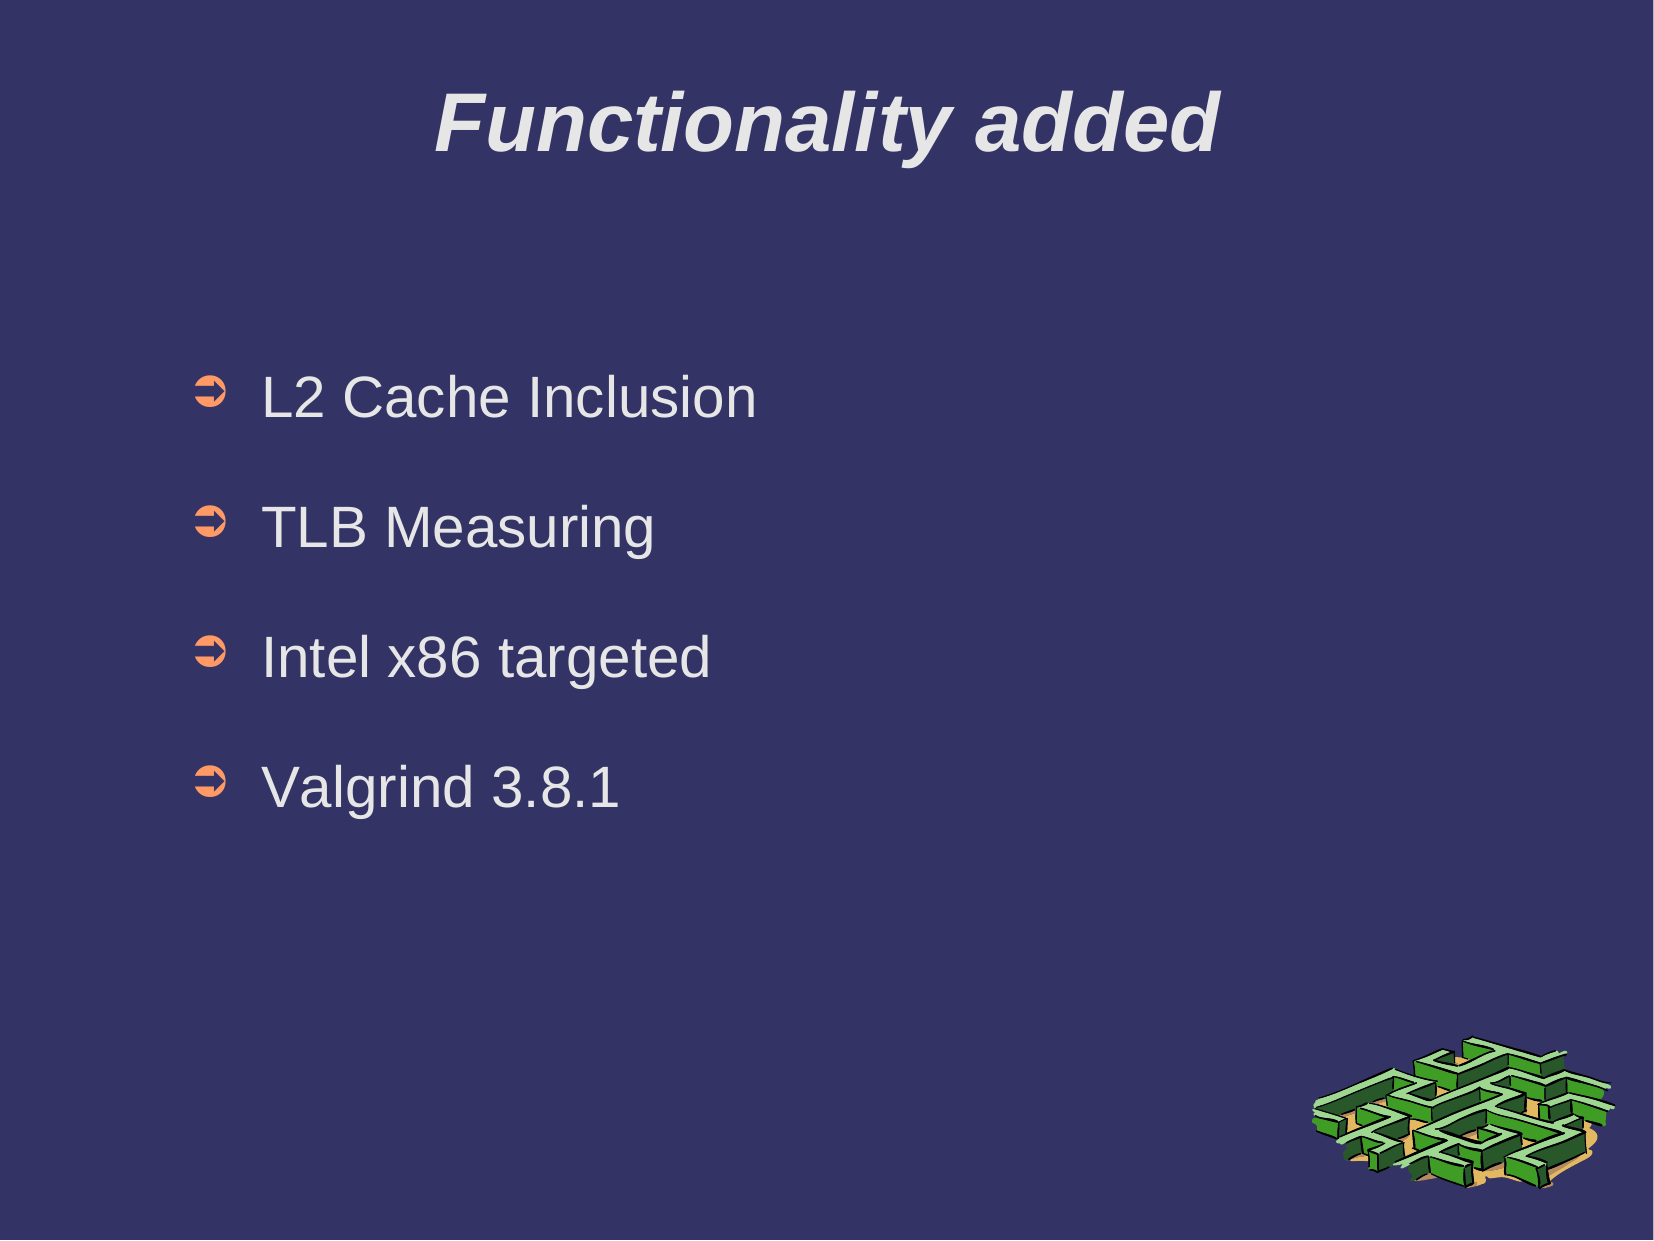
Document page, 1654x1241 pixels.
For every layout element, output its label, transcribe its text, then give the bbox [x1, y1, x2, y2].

title Functionality added [121, 19, 1534, 227]
list L2 Cache Inclusion TLB Measuring Intel x86 targeted Valgrind 3.8.1 [178, 364, 1570, 1147]
